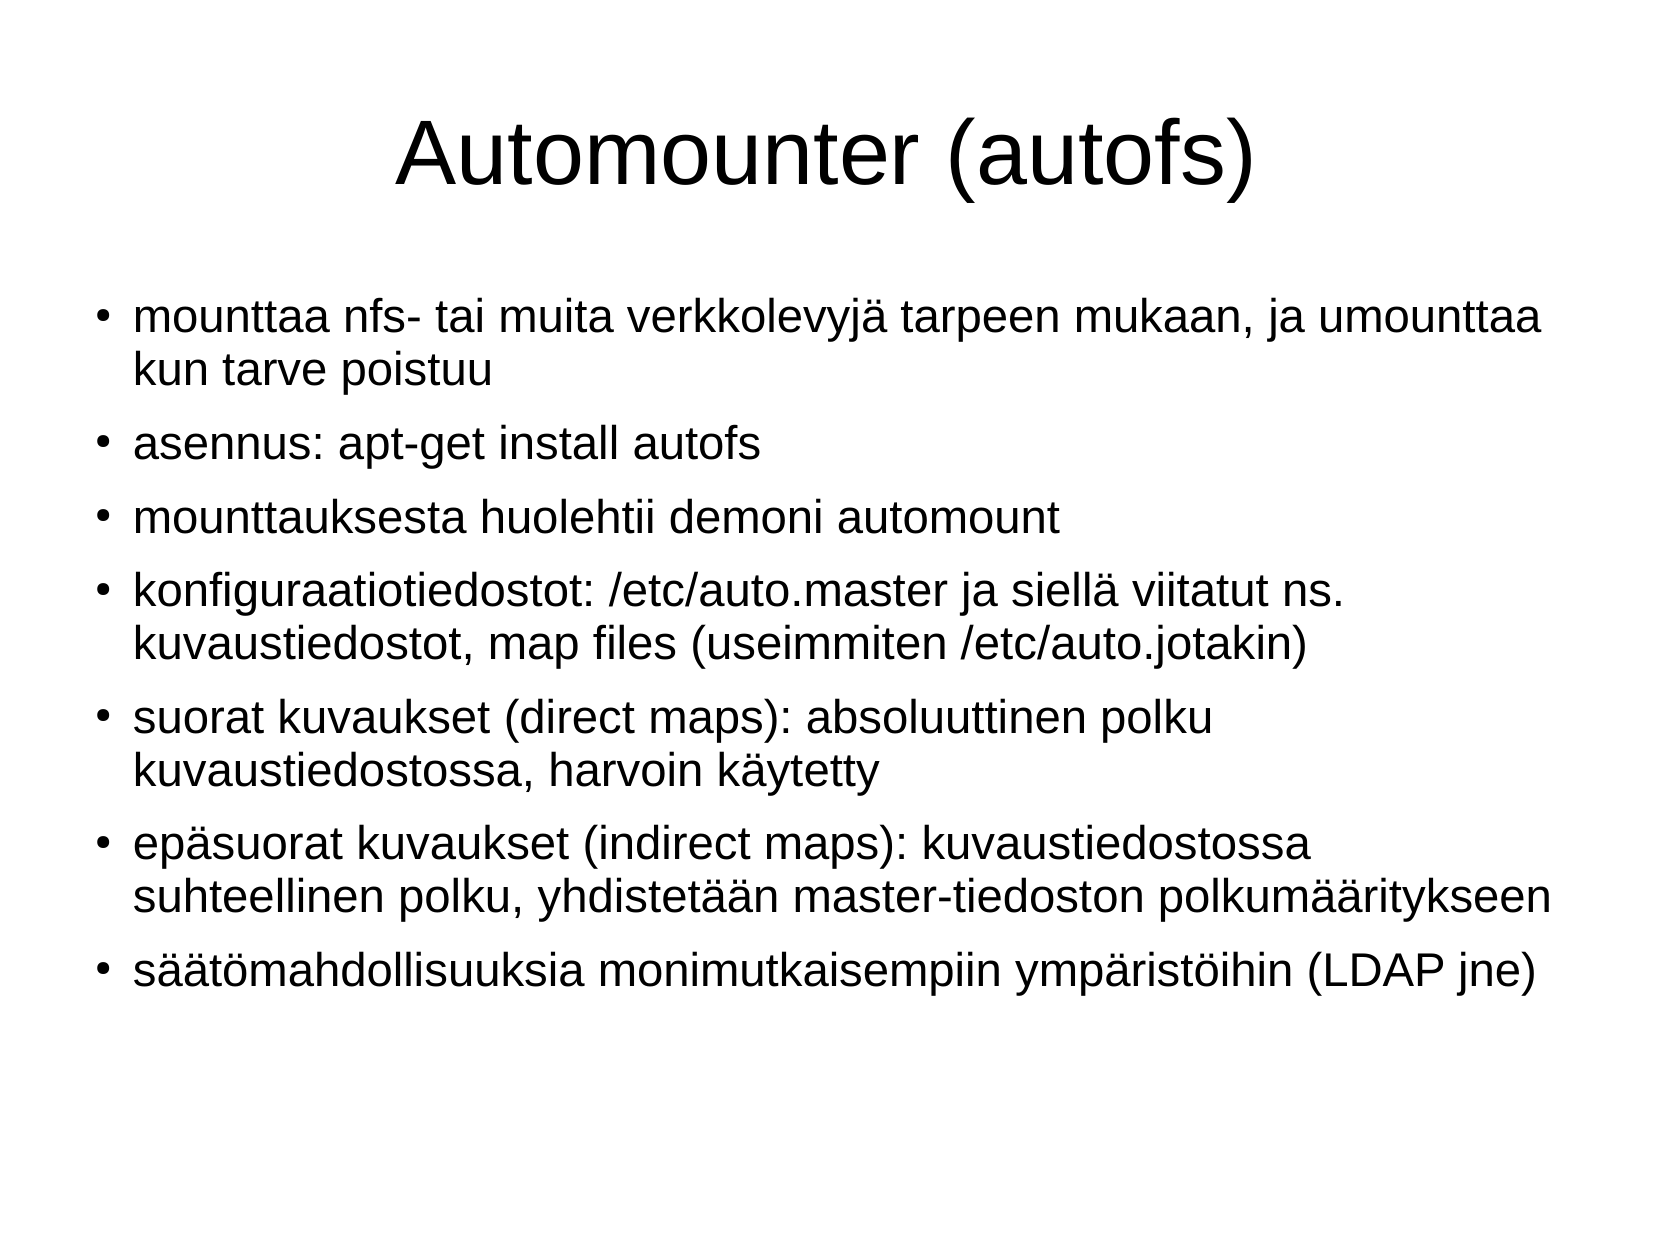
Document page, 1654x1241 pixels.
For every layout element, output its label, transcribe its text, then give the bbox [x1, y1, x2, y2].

list mounttaa nfs- tai muita verkkolevyjä tarpeen mukaan, ja umounttaa kun tarve poistuu asennus: apt-get install autofs mounttauksesta huolehtii demoni automount konfiguraatiotiedostot: /etc/auto.master ja siellä viitatut ns. kuvaustiedostot, map files (useimmiten /etc/auto.jotakin) suorat kuvaukset (direct maps): absoluuttinen polku kuvaustiedostossa, harvoin käytetty epäsuorat kuvaukset (indirect maps): kuvaustiedostossa suhteellinen polku, yhdistetään master-tiedoston polkumääritykseen säätömahdollisuuksia monimutkaisempiin ympäristöihin (LDAP jne) [82, 290, 1571, 1010]
title Automounter (autofs) [82, 49, 1571, 257]
